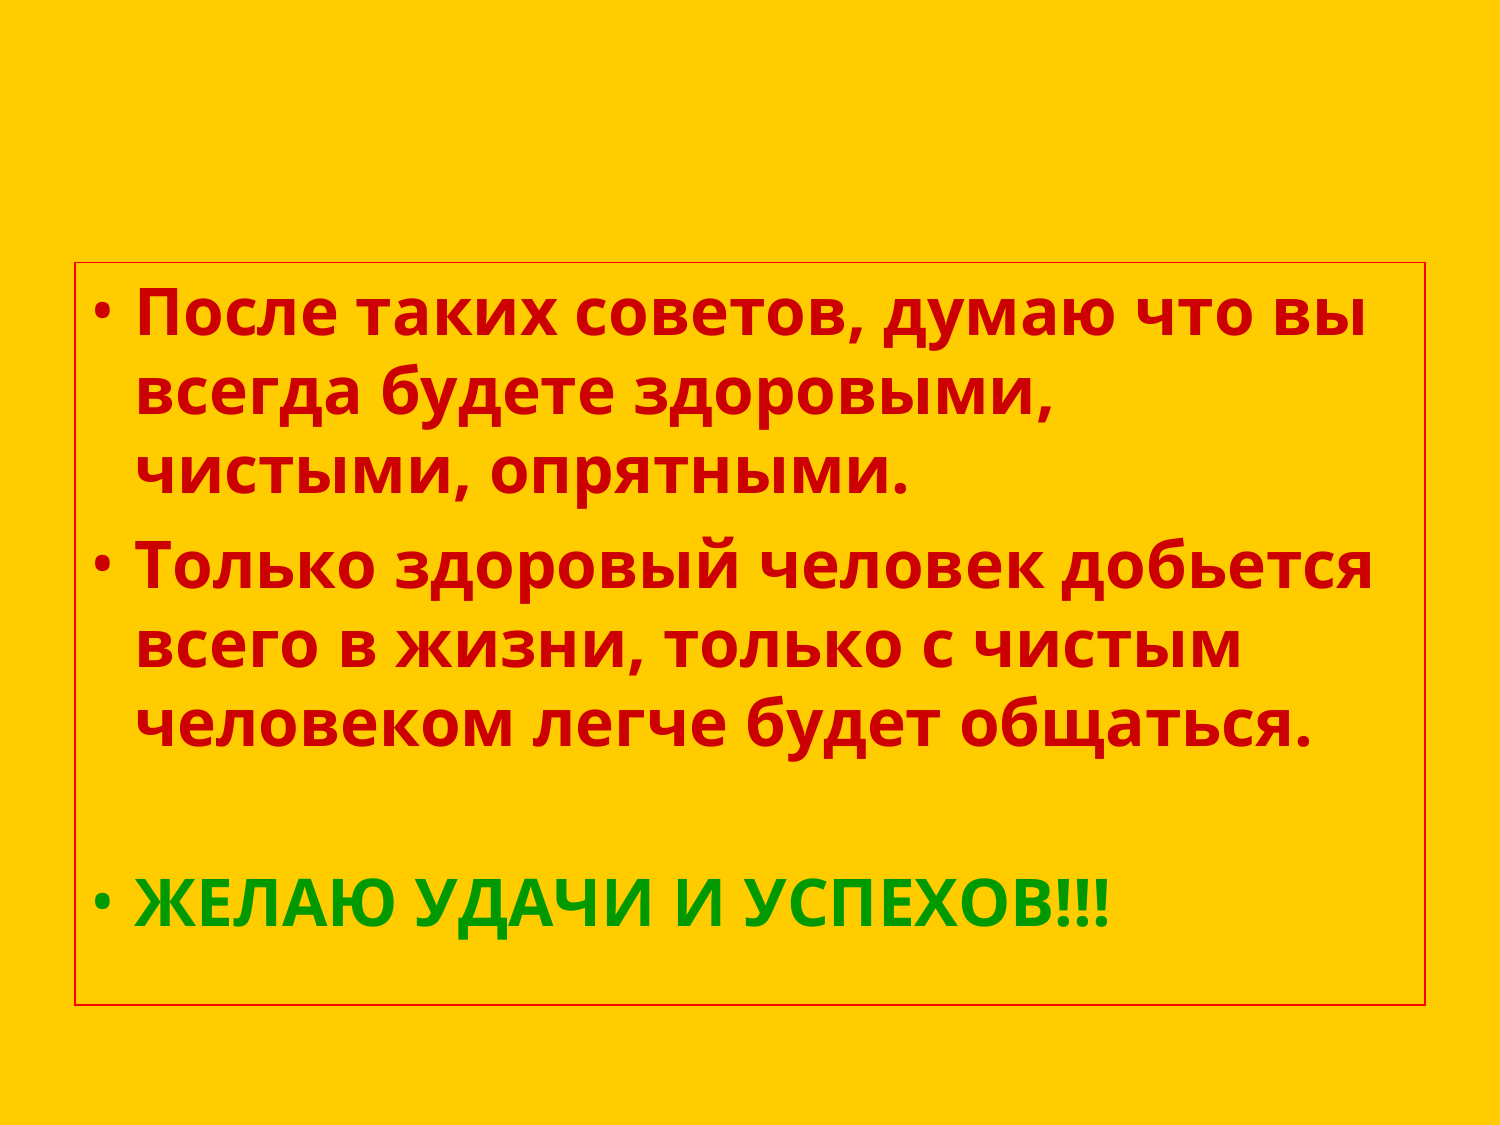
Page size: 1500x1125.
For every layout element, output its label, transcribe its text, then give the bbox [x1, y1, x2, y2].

list После таких советов, думаю что вы всегда будете здоровыми, чистыми, опрятными. Только здоровый человек добьется всего в жизни, только с чистым человеком легче будет общаться. ЖЕЛАЮ УДАЧИ И УСПЕХОВ!!! [75, 262, 1426, 1005]
